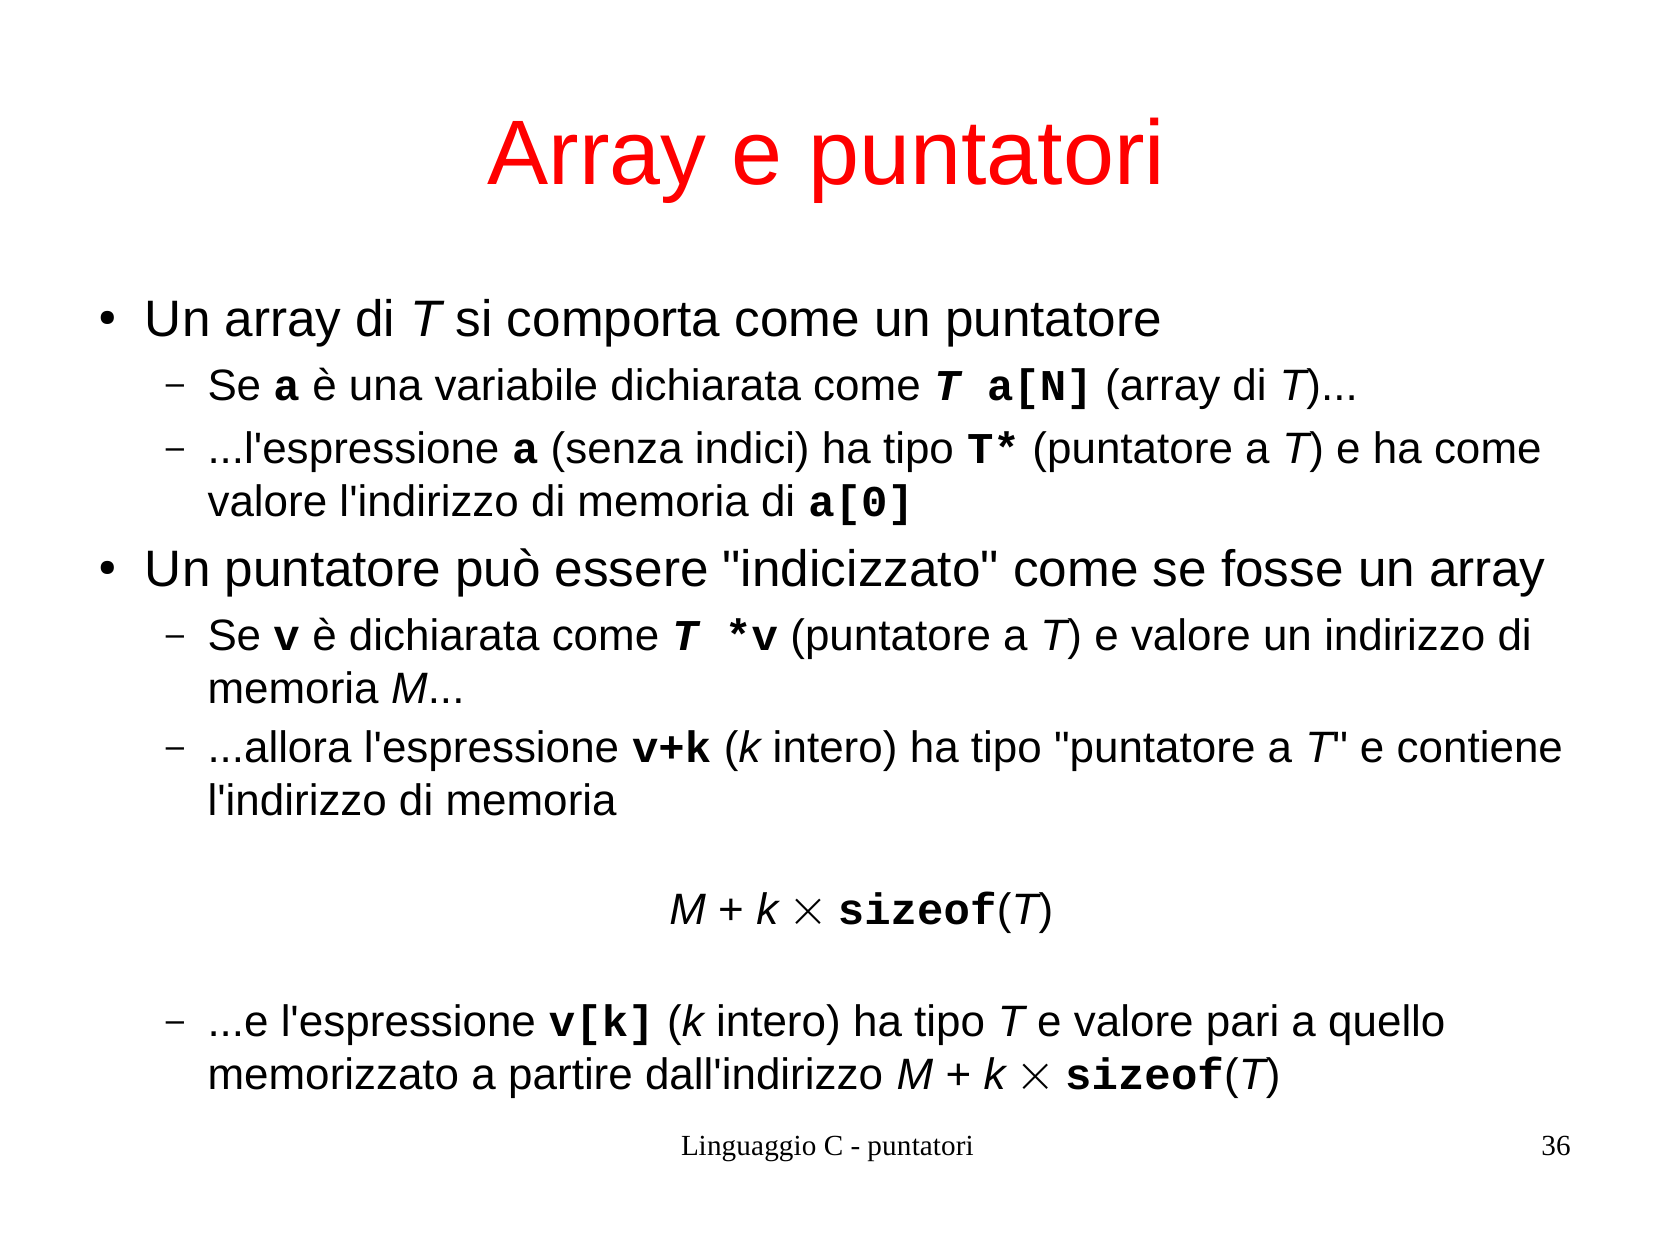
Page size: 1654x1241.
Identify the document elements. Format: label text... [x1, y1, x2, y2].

list Un array di T si comporta come un puntatore Se a è una variabile dichiarata come T a[N] (array di T)... ...l'espressione a (senza indici) ha tipo T* (puntatore a T) e ha come valore l'indirizzo di memoria di a[0] Un puntatore può essere "indicizzato" come se fosse un array Se v è dichiarata come T *v (puntatore a T) e valore un indirizzo di memoria M... ...allora l'espressione v+k (k intero) ha tipo "puntatore a T" e contiene l'indirizzo di memoria M + k ´ sizeof(T) ...e l'espressione v[k] (k intero) ha tipo T e valore pari a quello memorizzato a partire dall'indirizzo M + k ´ sizeof(T) [82, 290, 1571, 1109]
title Array e puntatori [82, 49, 1571, 257]
